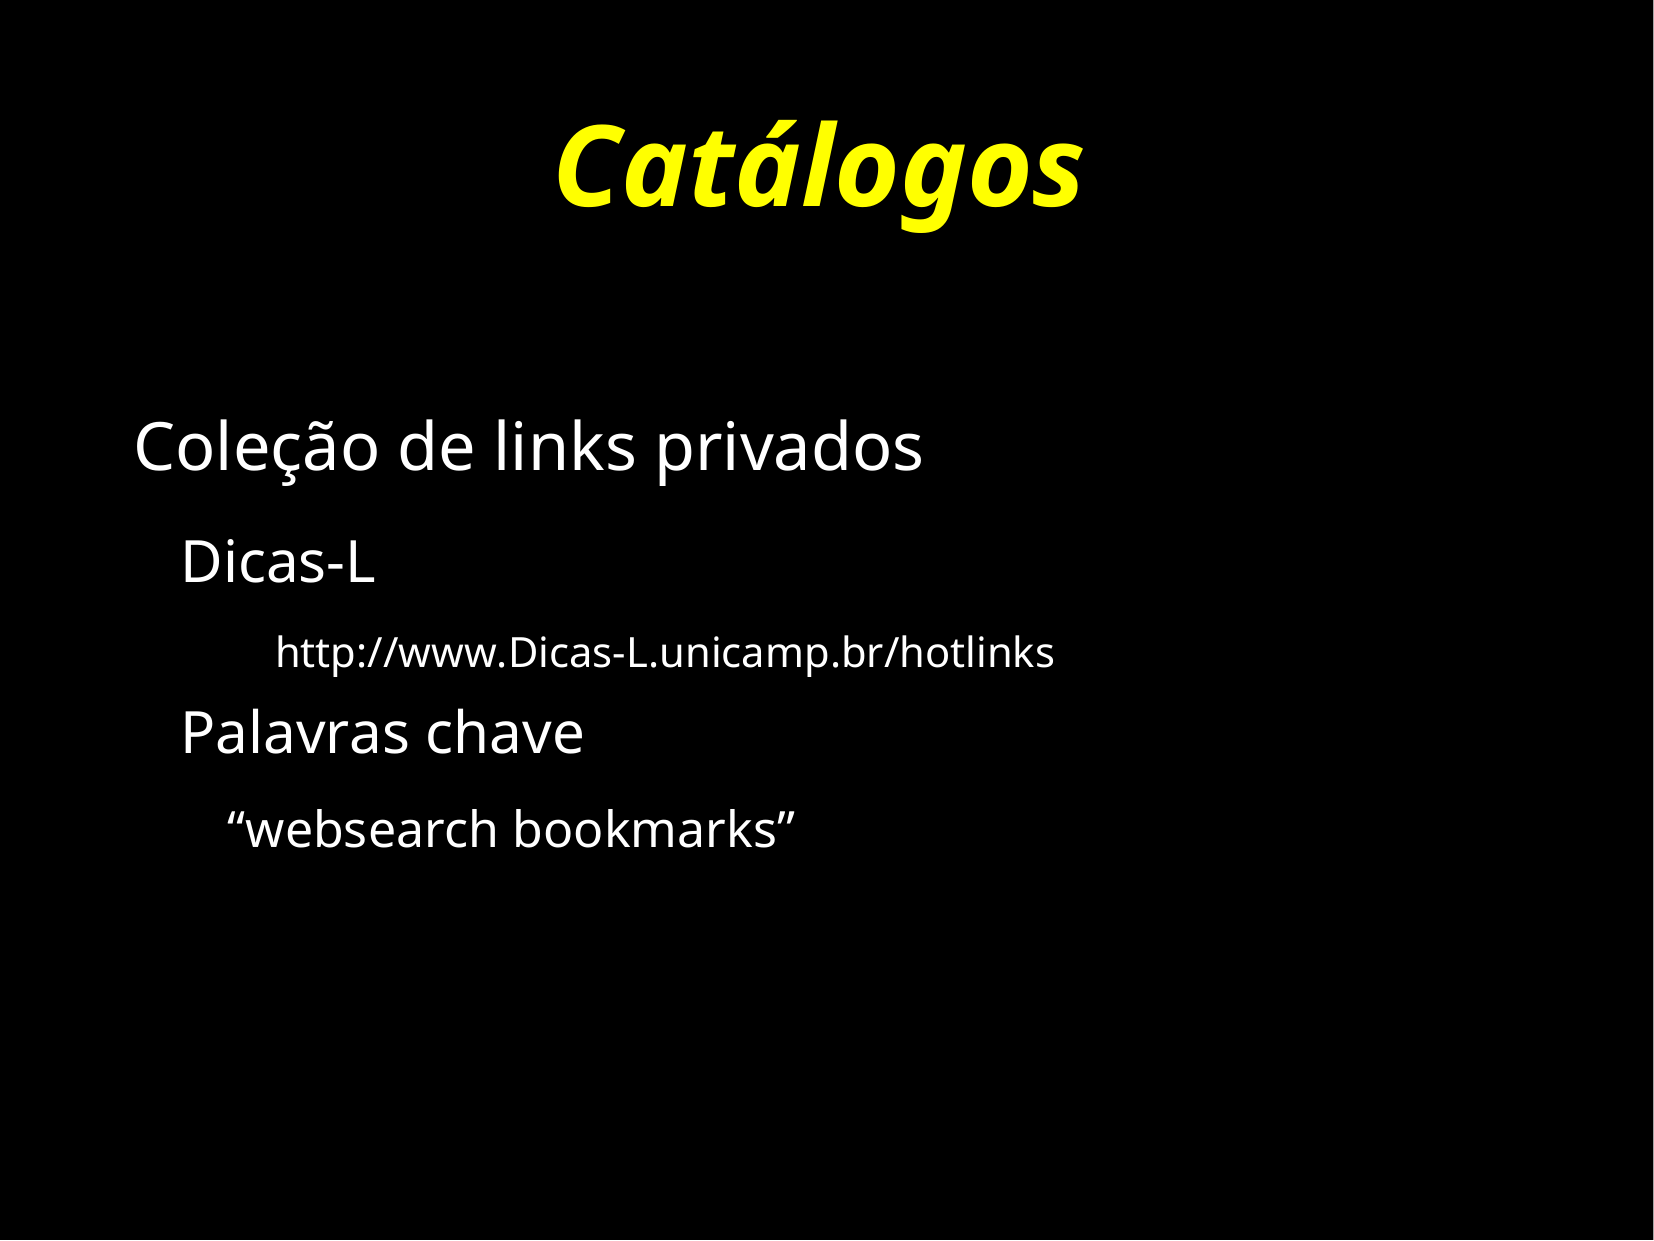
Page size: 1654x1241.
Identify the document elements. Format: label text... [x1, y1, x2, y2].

title Catálogos [113, 59, 1526, 267]
list Coleção de links privados Dicas-L http://www.Dicas-L.unicamp.br/hotlinks Palavras chave “websearch bookmarks” [121, 399, 1534, 1181]
